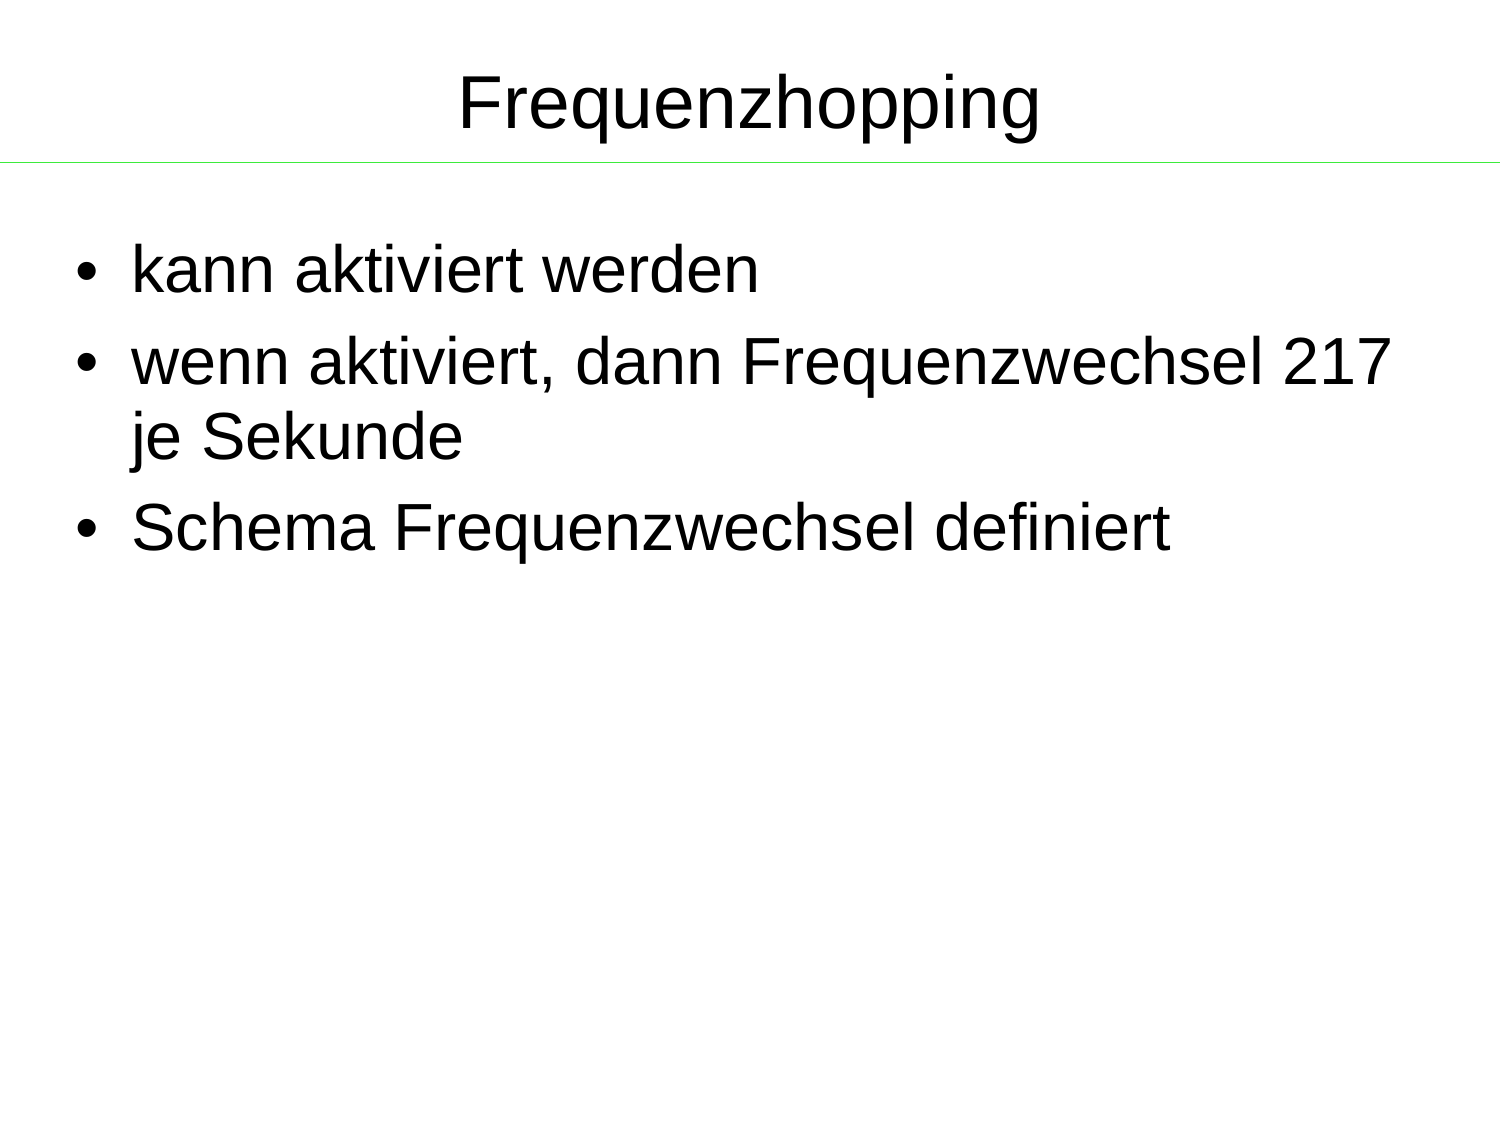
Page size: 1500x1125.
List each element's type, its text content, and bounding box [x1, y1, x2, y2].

title Frequenzhopping [75, 49, 1426, 156]
list kann aktiviert werden wenn aktiviert, dann Frequenzwechsel 217 je Sekunde Schema Frequenzwechsel definiert [75, 232, 1426, 1001]
